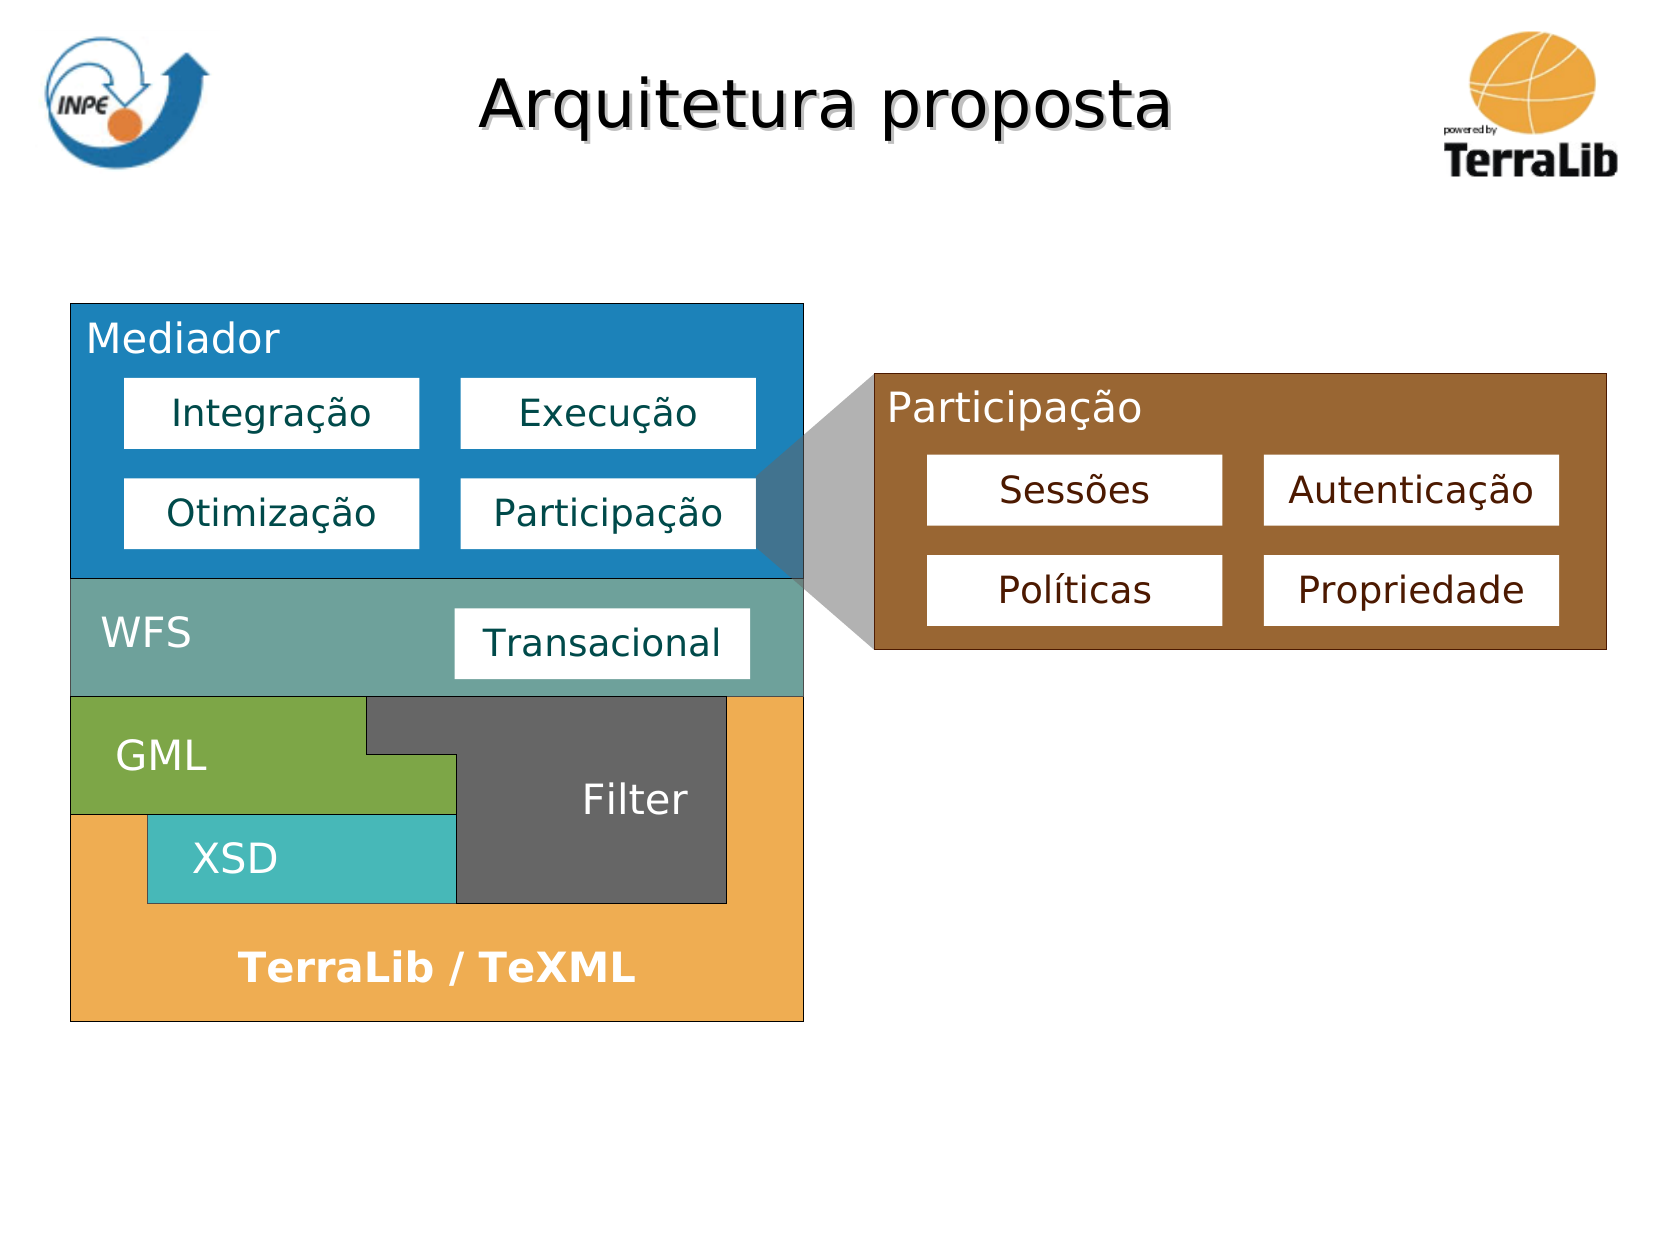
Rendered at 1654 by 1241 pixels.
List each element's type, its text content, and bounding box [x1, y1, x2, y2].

text_box XSD [147, 815, 456, 904]
picture [35, 29, 206, 178]
text_box Execução [460, 377, 756, 449]
text_box Otimização [124, 478, 420, 550]
text_box Propriedade [1263, 555, 1560, 626]
text_box Transacional [454, 608, 751, 680]
text_box Sessões [927, 454, 1223, 526]
text_box Participação [460, 478, 756, 550]
text_box [755, 373, 875, 650]
title Arquitetura proposta [206, 25, 1447, 184]
text_box Integração [124, 377, 420, 449]
text_box TerraLib / TeXML [70, 697, 804, 1022]
text_box WFS [70, 579, 804, 697]
text_box Filter [366, 696, 727, 904]
text_box Participação [875, 373, 1607, 650]
text_box GML [70, 696, 456, 815]
text_box Políticas [927, 555, 1223, 626]
text_box Mediador [70, 303, 804, 579]
picture [1447, 29, 1619, 178]
text_box Autenticação [1263, 454, 1560, 526]
